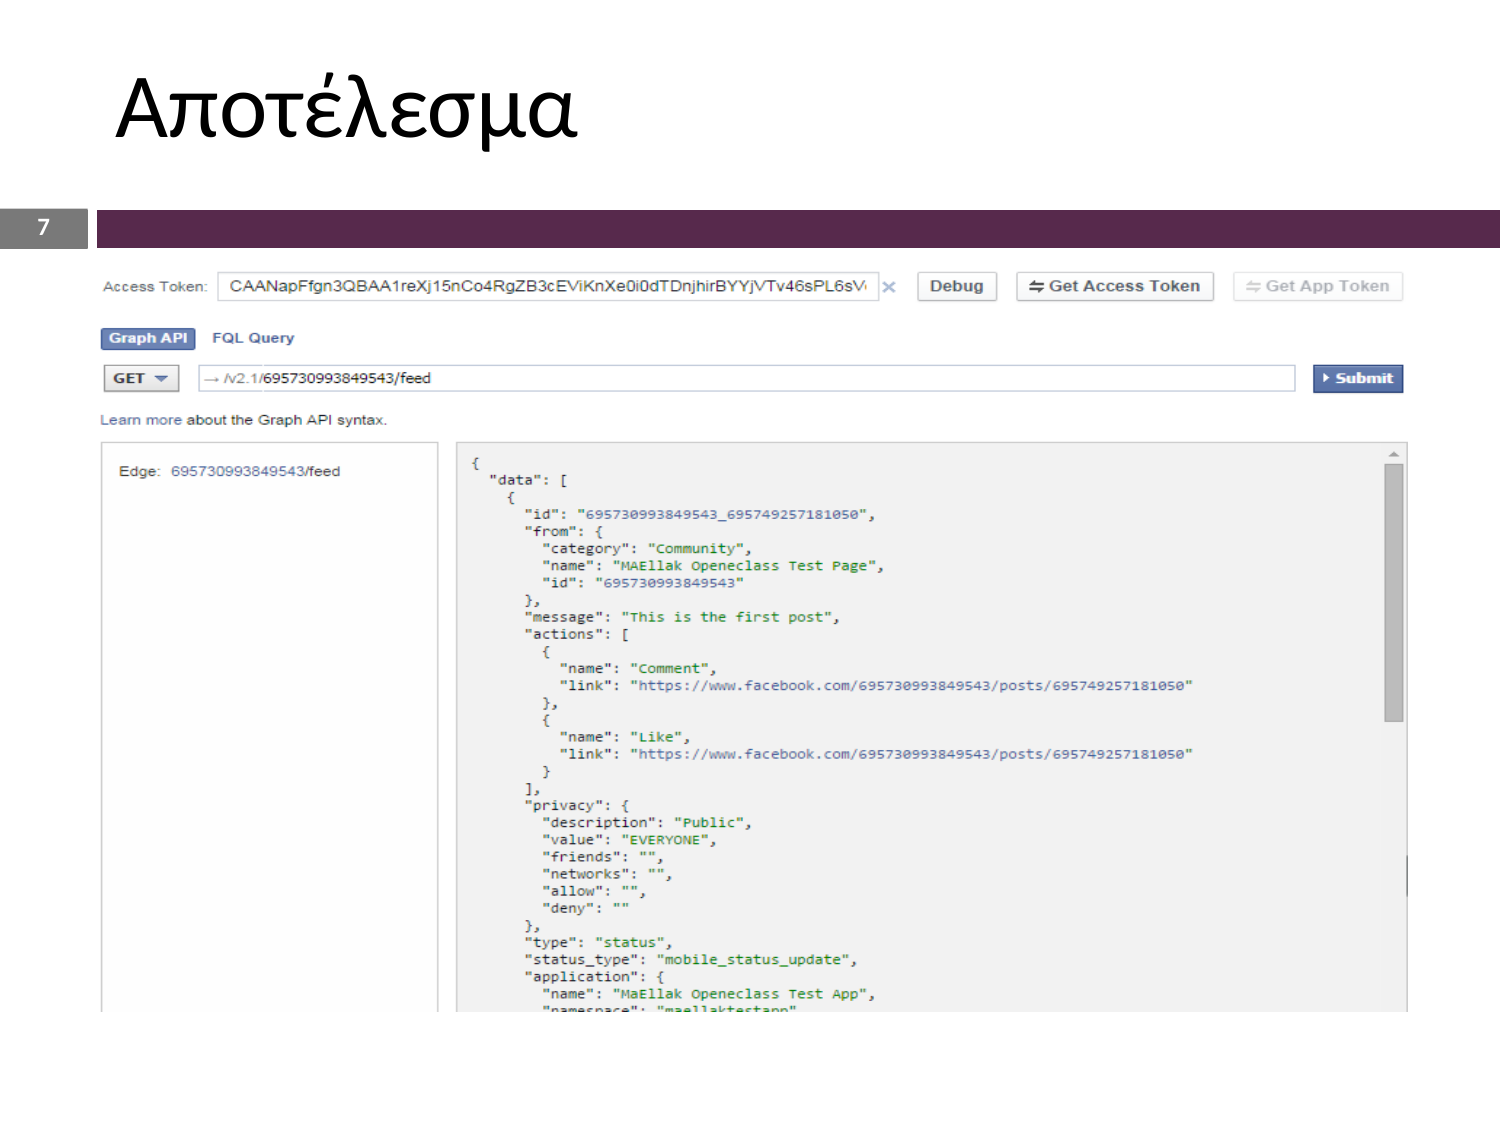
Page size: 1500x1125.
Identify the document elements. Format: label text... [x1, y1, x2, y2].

picture [88, 267, 1408, 1012]
text_box [0, 208, 88, 249]
title Αποτέλεσμα [100, 19, 1438, 182]
